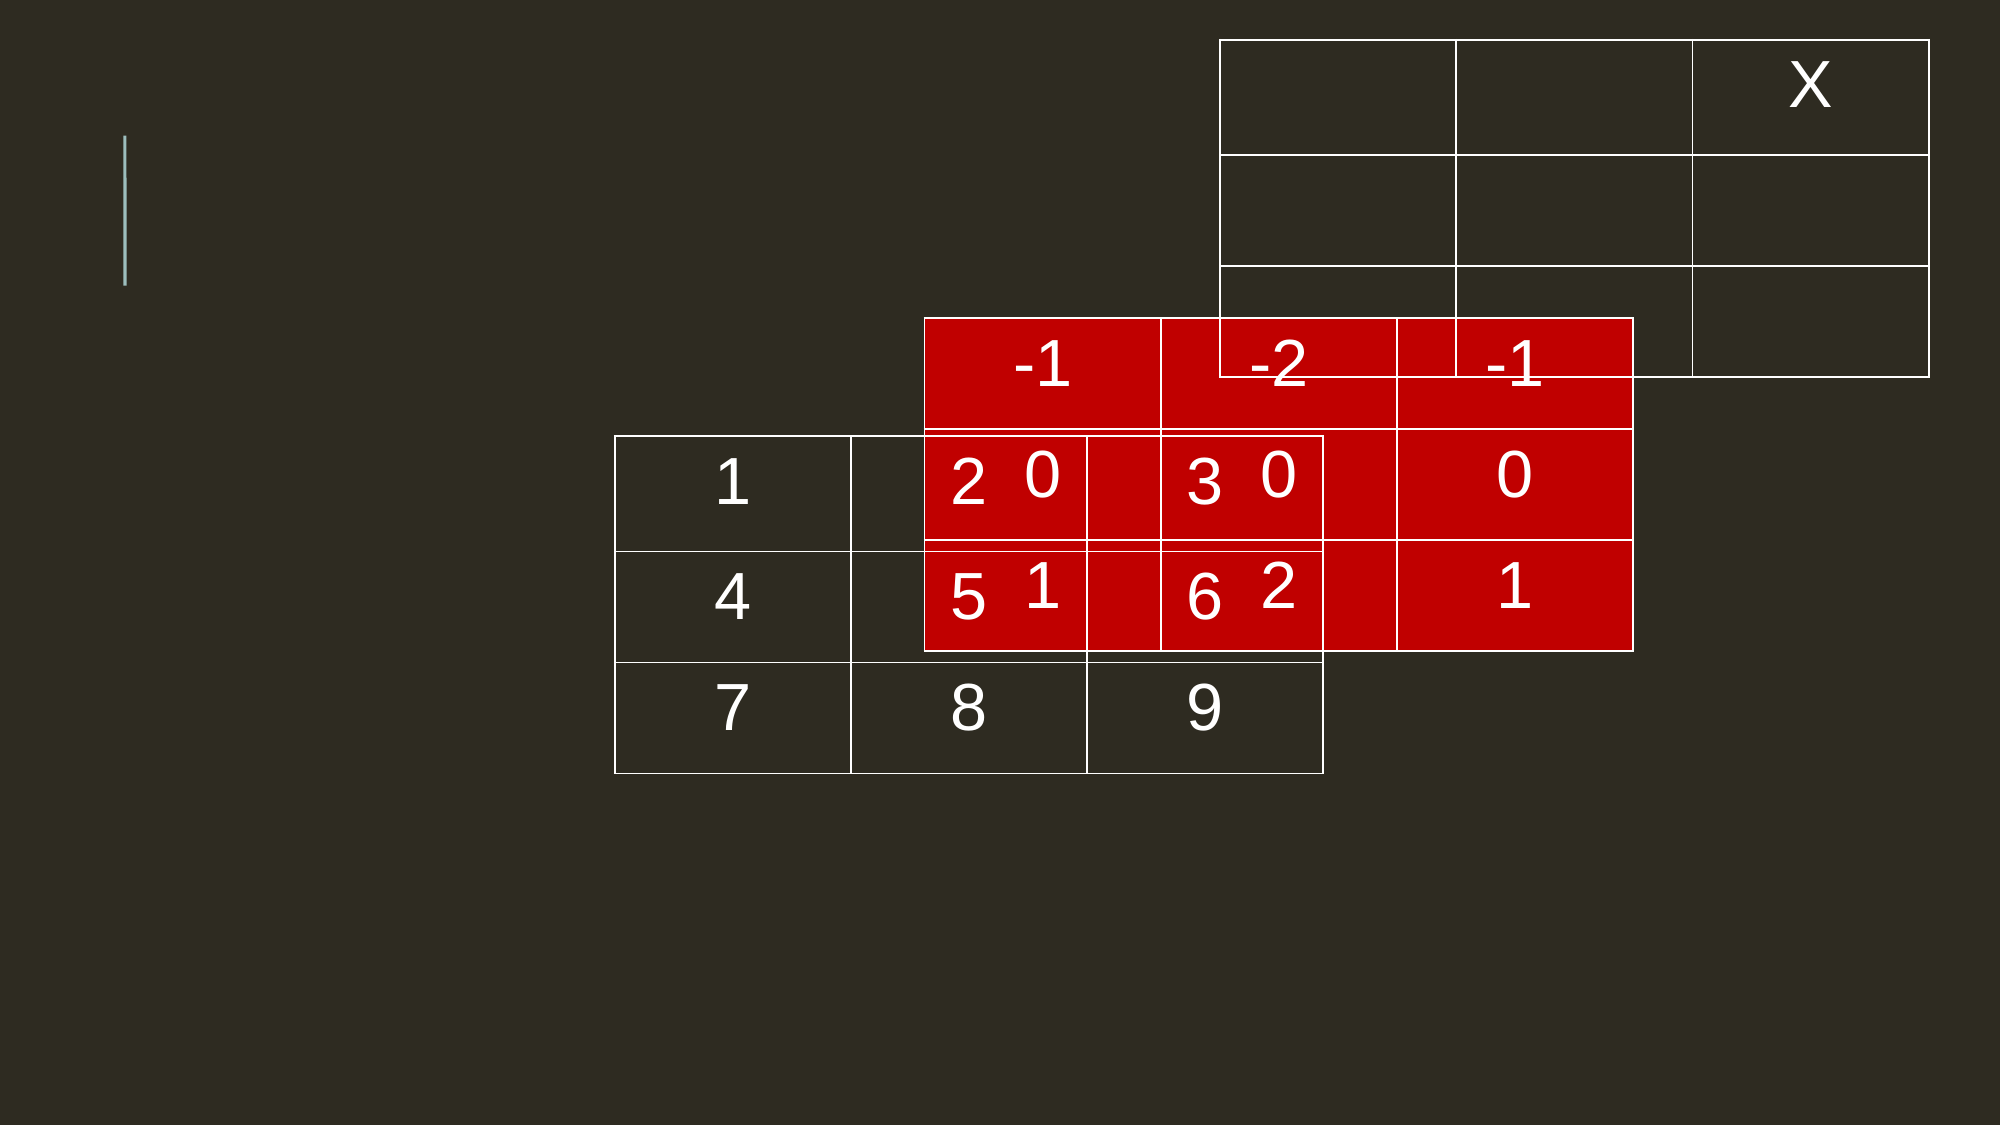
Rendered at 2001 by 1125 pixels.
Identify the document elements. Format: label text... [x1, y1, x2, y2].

table_header X [1693, 41, 1928, 154]
table_cell [1457, 267, 1692, 376]
table_header 1 [616, 437, 850, 551]
table_cell [1693, 156, 1928, 265]
table_cell [1221, 267, 1455, 376]
table_cell 0 [1398, 430, 1632, 539]
table_cell 2 [1324, 541, 1396, 650]
table_cell 6 [1088, 552, 1322, 662]
table_cell 7 [616, 663, 850, 773]
table_header -2 [1162, 319, 1396, 428]
table_cell [1693, 267, 1928, 376]
table_cell 5 [852, 552, 1086, 662]
table_cell 0 [1162, 430, 1396, 539]
table_cell 1 [1398, 541, 1632, 650]
table_header 2 [852, 437, 1086, 551]
table_header -1 [925, 319, 1160, 428]
table_cell 4 [616, 552, 850, 662]
table_header 3 [1088, 437, 1322, 551]
table_header [1221, 41, 1455, 154]
table_cell 0 [925, 430, 1160, 435]
table_cell [1221, 156, 1455, 265]
table_header -1 [1398, 378, 1632, 428]
table_cell 9 [1088, 663, 1322, 773]
table_cell [1457, 156, 1692, 265]
table_cell 8 [852, 663, 1086, 773]
table_header [1457, 41, 1692, 154]
